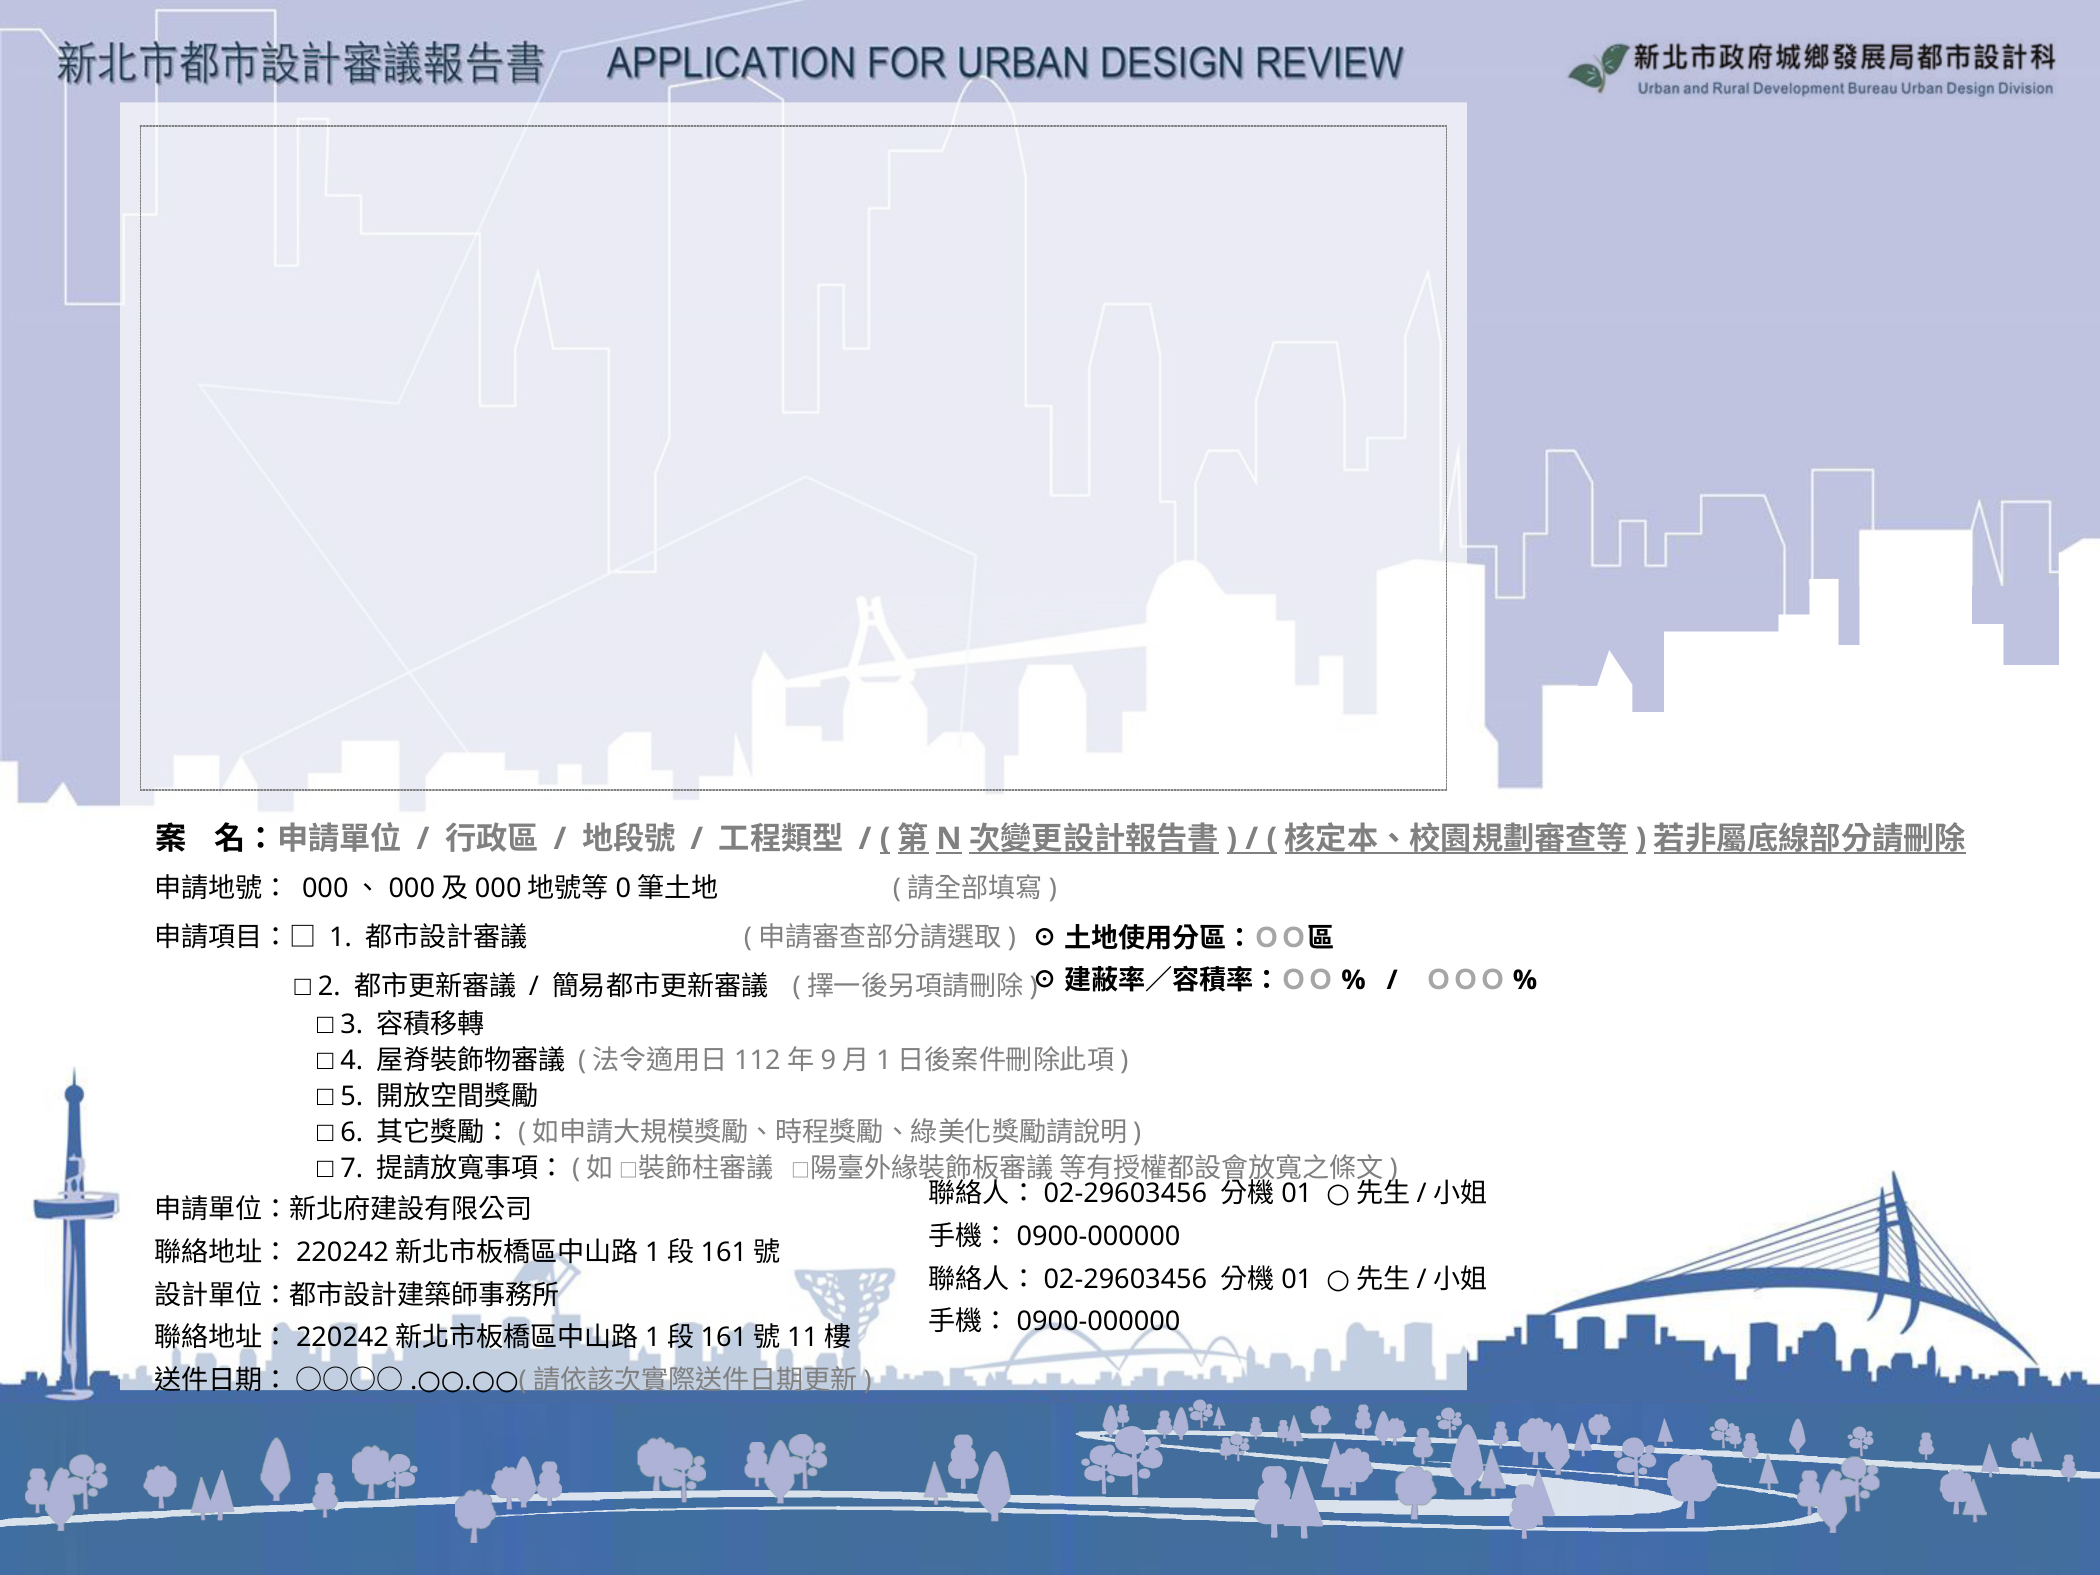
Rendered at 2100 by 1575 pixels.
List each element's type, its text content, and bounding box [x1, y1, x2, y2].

text_box [120, 102, 1467, 1390]
text_box 聯絡人：02-29603456 分機01 ○先生/小姐 手機：0900-000000 聯絡人：02-29603456 分機01 ○先生/小姐 手機：0900-000000 [914, 1174, 1523, 1345]
text_box 案 名：申請單位 / 行政區 / 地段號 / 工程類型 / (第N次變更設計報告書) / (核定本、校園規劃審查等)若非屬底線部分請刪除 [140, 810, 2007, 921]
text_box 申請地號： 000、000及000地號等0筆土地 (請全部填寫) 申請項目：□ 1. 都市設計審議 (申請審查部分請選取) □ 2. 都市更新審議 / 簡易都市更新審議 (擇一後另項請刪除) □ 3. 容積移轉 □ 4. 屋脊裝飾物審議 (法令適用日112年9月1日後案件刪除此項) □ 5. 開放空間獎勵 □ 6. 其它獎勵：(如申請大規模獎勵、時程獎勵、綠美化獎勵請說明) □ 7. 提請放寬事項：(如 □裝飾柱審議 □陽臺外緣裝飾板審議 等有授權都設會放寬之條文) 申請單位：新北府建設有限公司 聯絡地址：220242新北市板橋區中山路1段161號 設計單位：都市設計建築師事務所 聯絡地址：220242新北市板橋區中山路1段161號11樓 送件日期： ○○○○.○○.○○(請依該次實際送件日期更新) [139, 834, 1617, 1404]
text_box ☉土地使用分區：ＯＯ區 ☉建蔽率／容積率：ＯＯ% / ＯＯＯ% [1016, 921, 1552, 1003]
